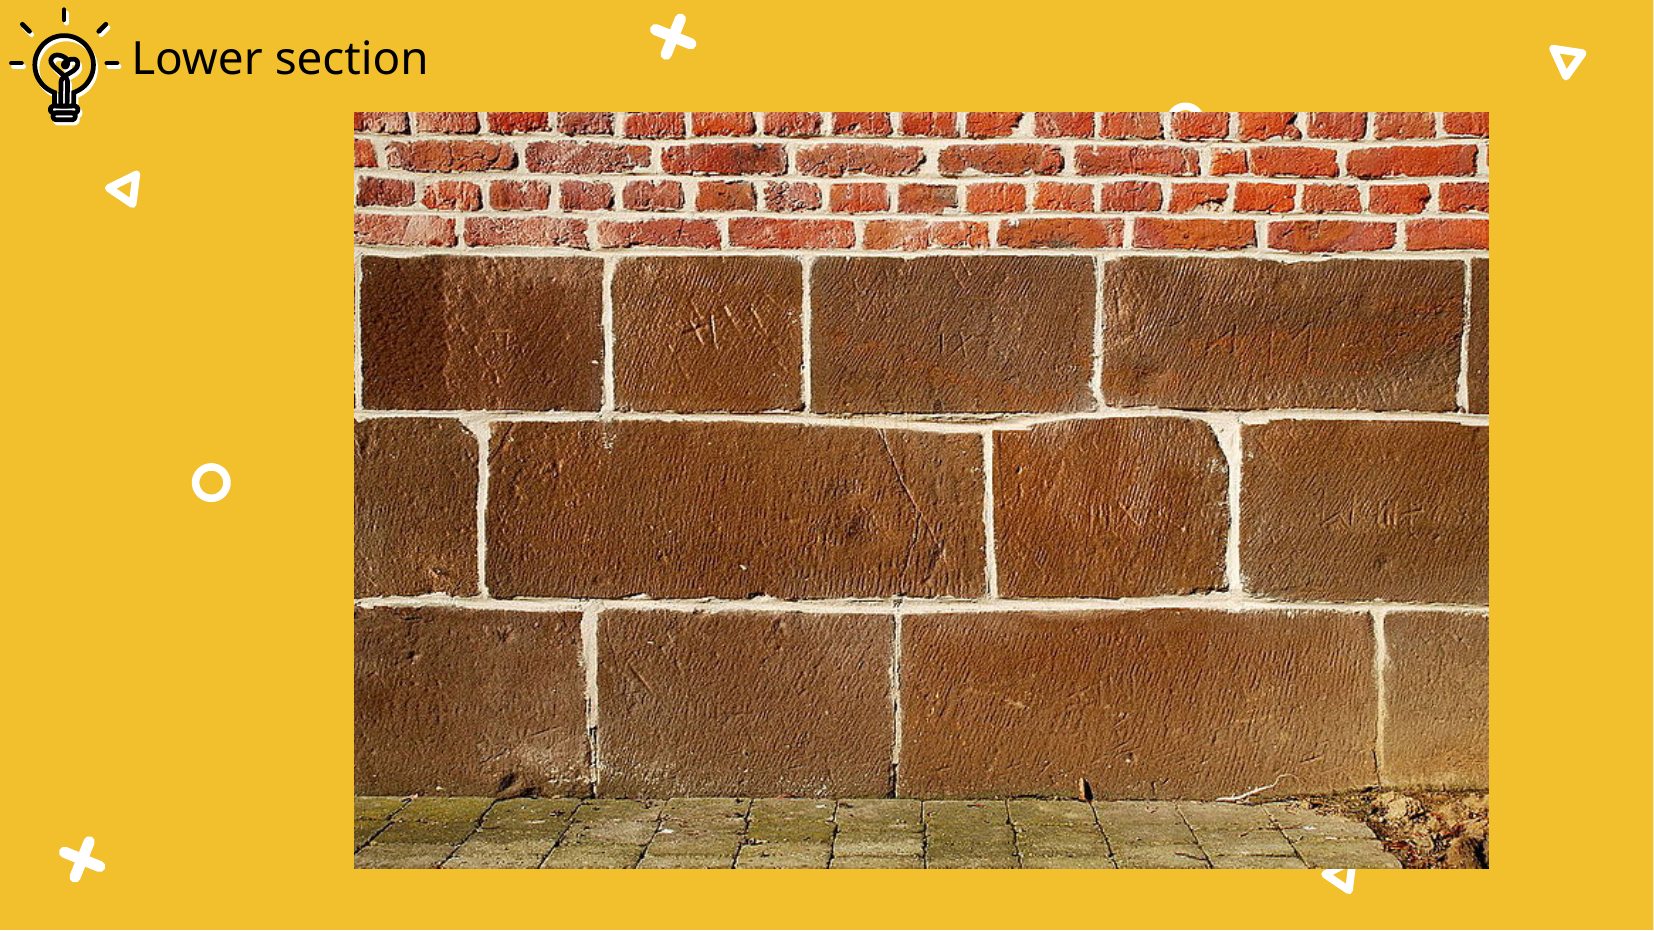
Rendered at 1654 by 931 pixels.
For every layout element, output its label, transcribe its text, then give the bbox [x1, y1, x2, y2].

title Lower section [131, 0, 1447, 120]
picture [354, 112, 1489, 869]
